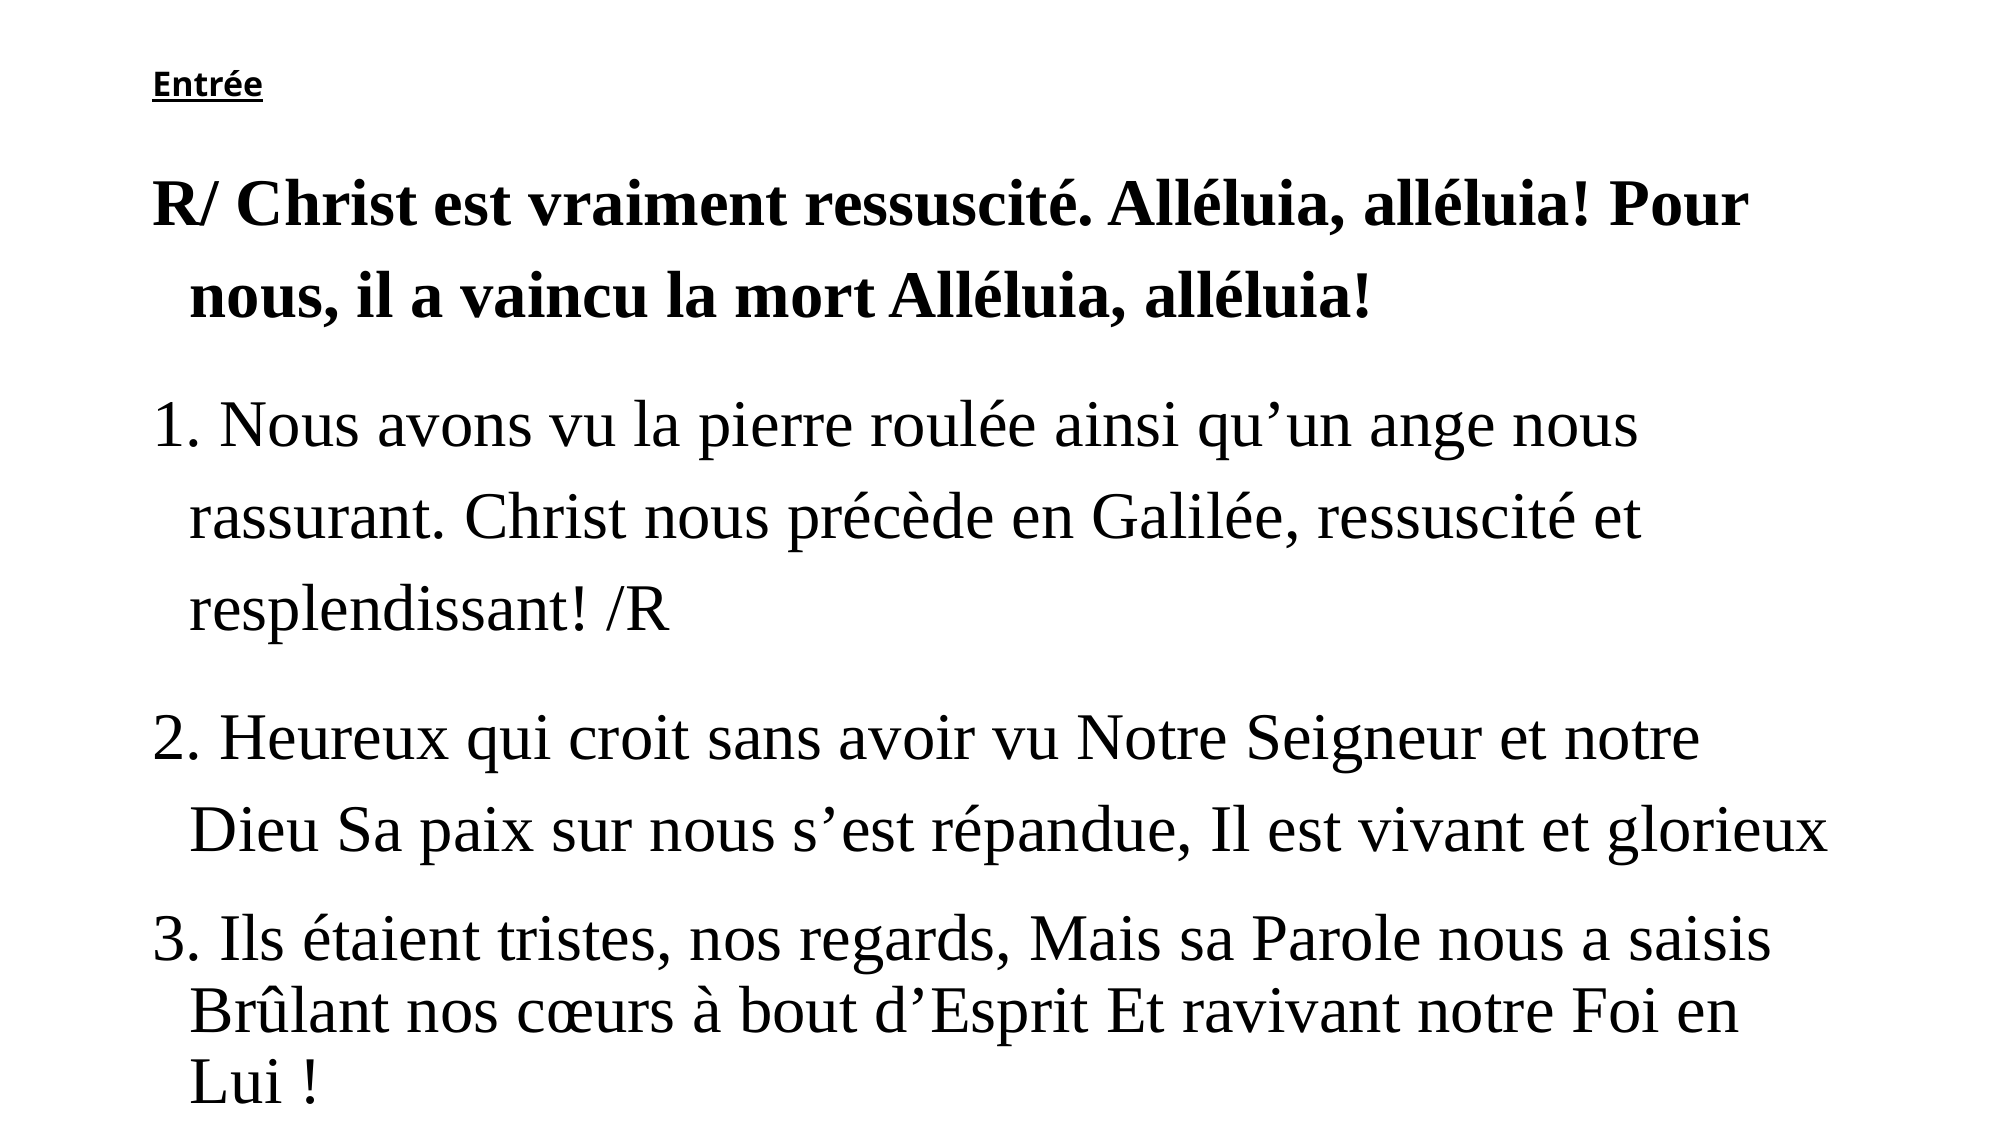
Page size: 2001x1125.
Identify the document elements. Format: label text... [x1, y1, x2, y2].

title Entrée [137, 59, 1863, 112]
list R/ Christ est vraiment ressuscité. Alléluia, alléluia! Pour nous, il a vaincu la mort Alléluia, alléluia! 1. Nous avons vu la pierre roulée ainsi qu’un ange nous rassurant. Christ nous précède en Galilée, ressuscité et resplendissant! /R 2. Heureux qui croit sans avoir vu Notre Seigneur et notre Dieu Sa paix sur nous s’est répandue, Il est vivant et glorieux 3. Ils étaient tristes, nos regards, Mais sa Parole nous a saisis Brûlant nos cœurs à bout d’Esprit Et ravivant notre Foi en Lui ! [137, 138, 1863, 1100]
